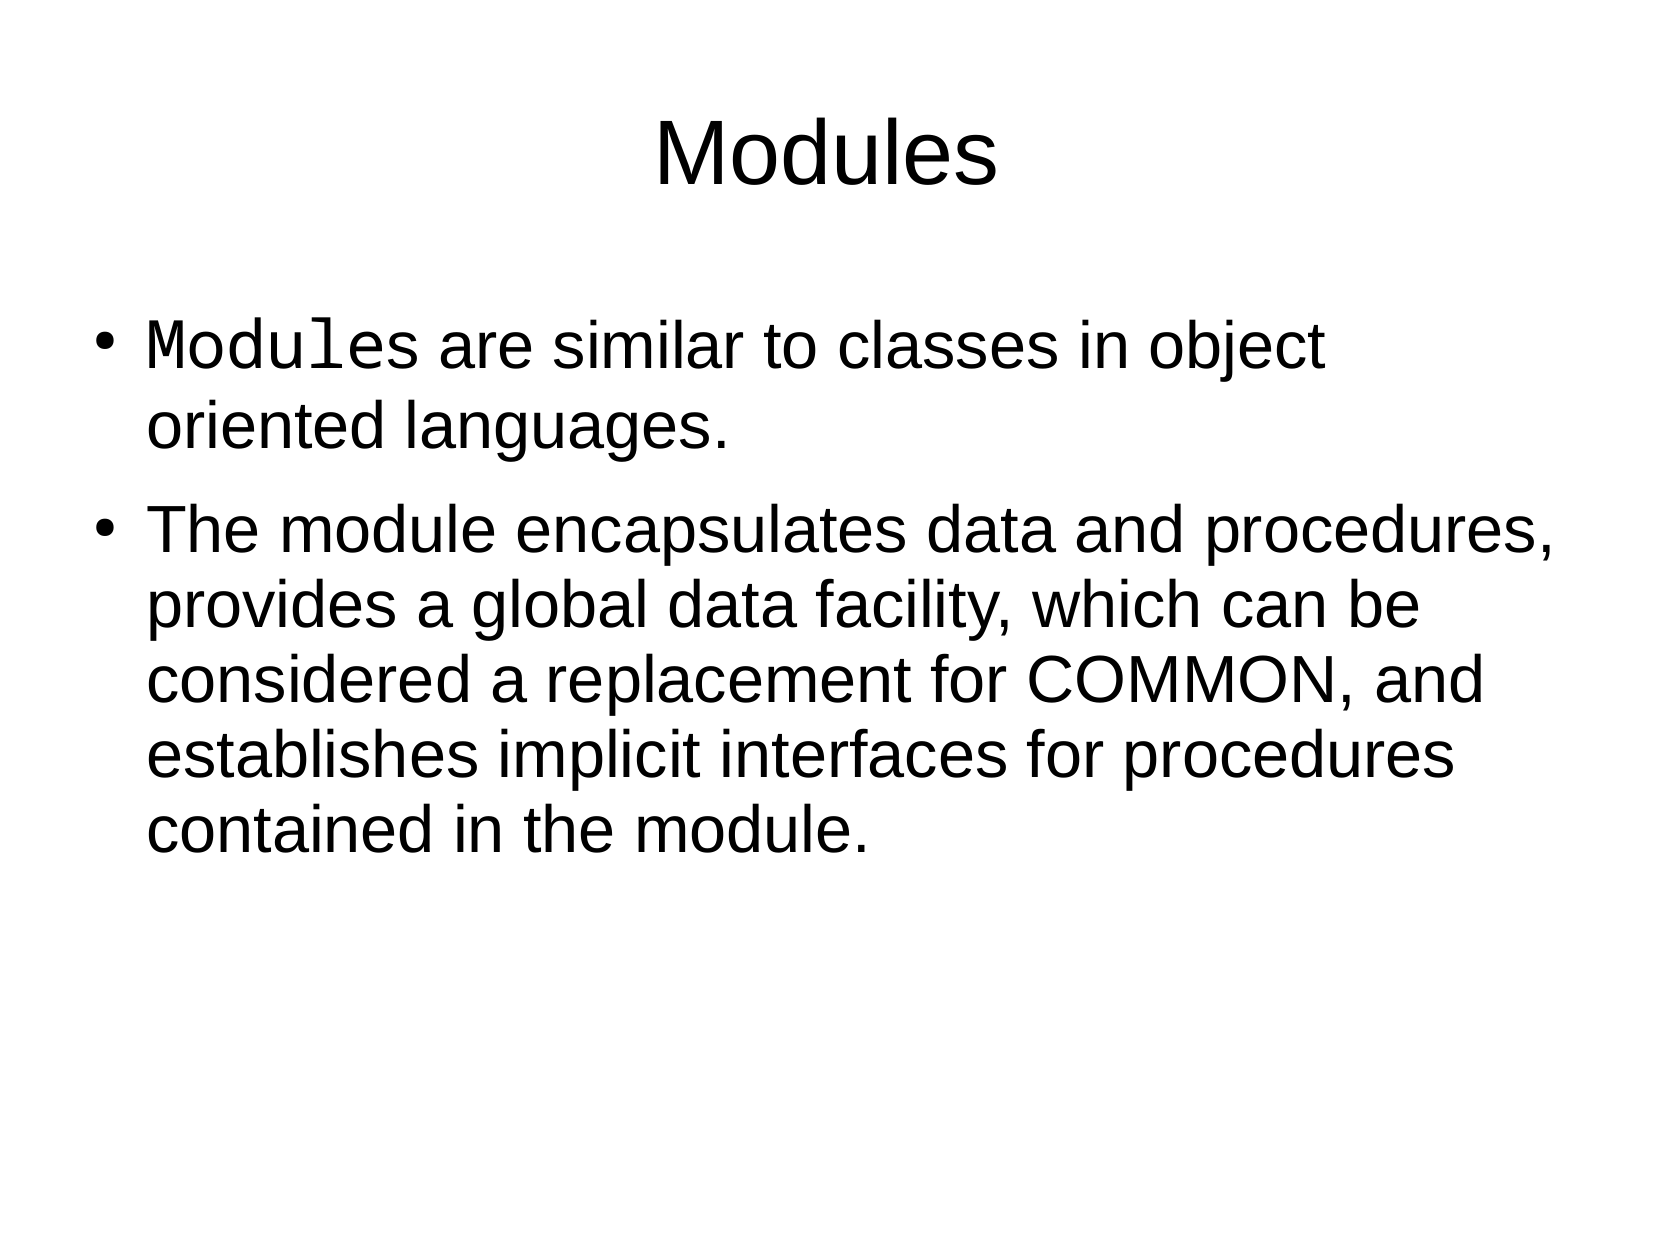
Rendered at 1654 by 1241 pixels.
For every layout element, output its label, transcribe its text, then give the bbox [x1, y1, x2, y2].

title Modules [82, 49, 1571, 257]
list Modules are similar to classes in object oriented languages. The module encapsulates data and procedures, provides a global data facility, which can be considered a replacement for COMMON, and establishes implicit interfaces for procedures contained in the module. [75, 297, 1564, 1017]
